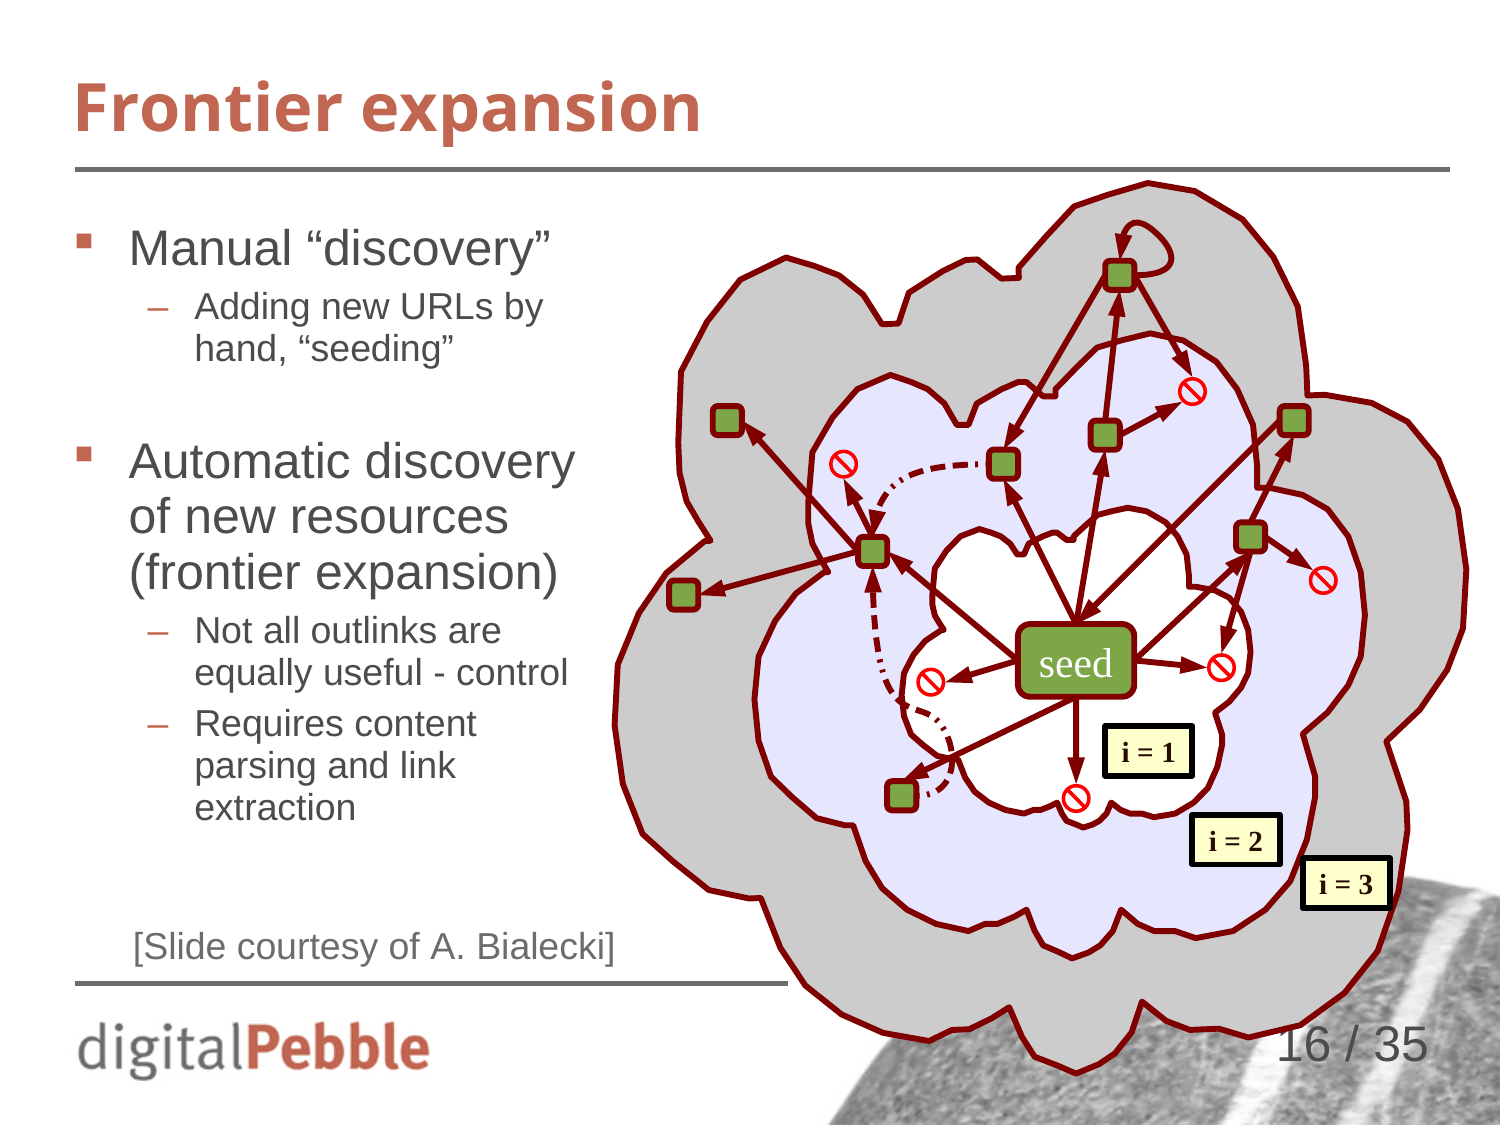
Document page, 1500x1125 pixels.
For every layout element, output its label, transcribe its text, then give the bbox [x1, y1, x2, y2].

text_box i = 1 [1105, 725, 1193, 776]
text_box i = 3 [1302, 858, 1390, 909]
text_box [614, 183, 1467, 1074]
text_box seed [1017, 624, 1135, 697]
title Frontier expansion [57, 37, 1438, 174]
text_box i = 2 [1192, 814, 1280, 865]
text_box [Slide courtesy of A. Bialecki] [118, 914, 739, 975]
list Manual “discovery” Adding new URLs by hand, “seeding” Automatic discovery of new resources (frontier expansion) Not all outlinks are equally useful - control Requires content parsing and link extraction [57, 212, 621, 955]
picture [0, 0, 1500, 1125]
